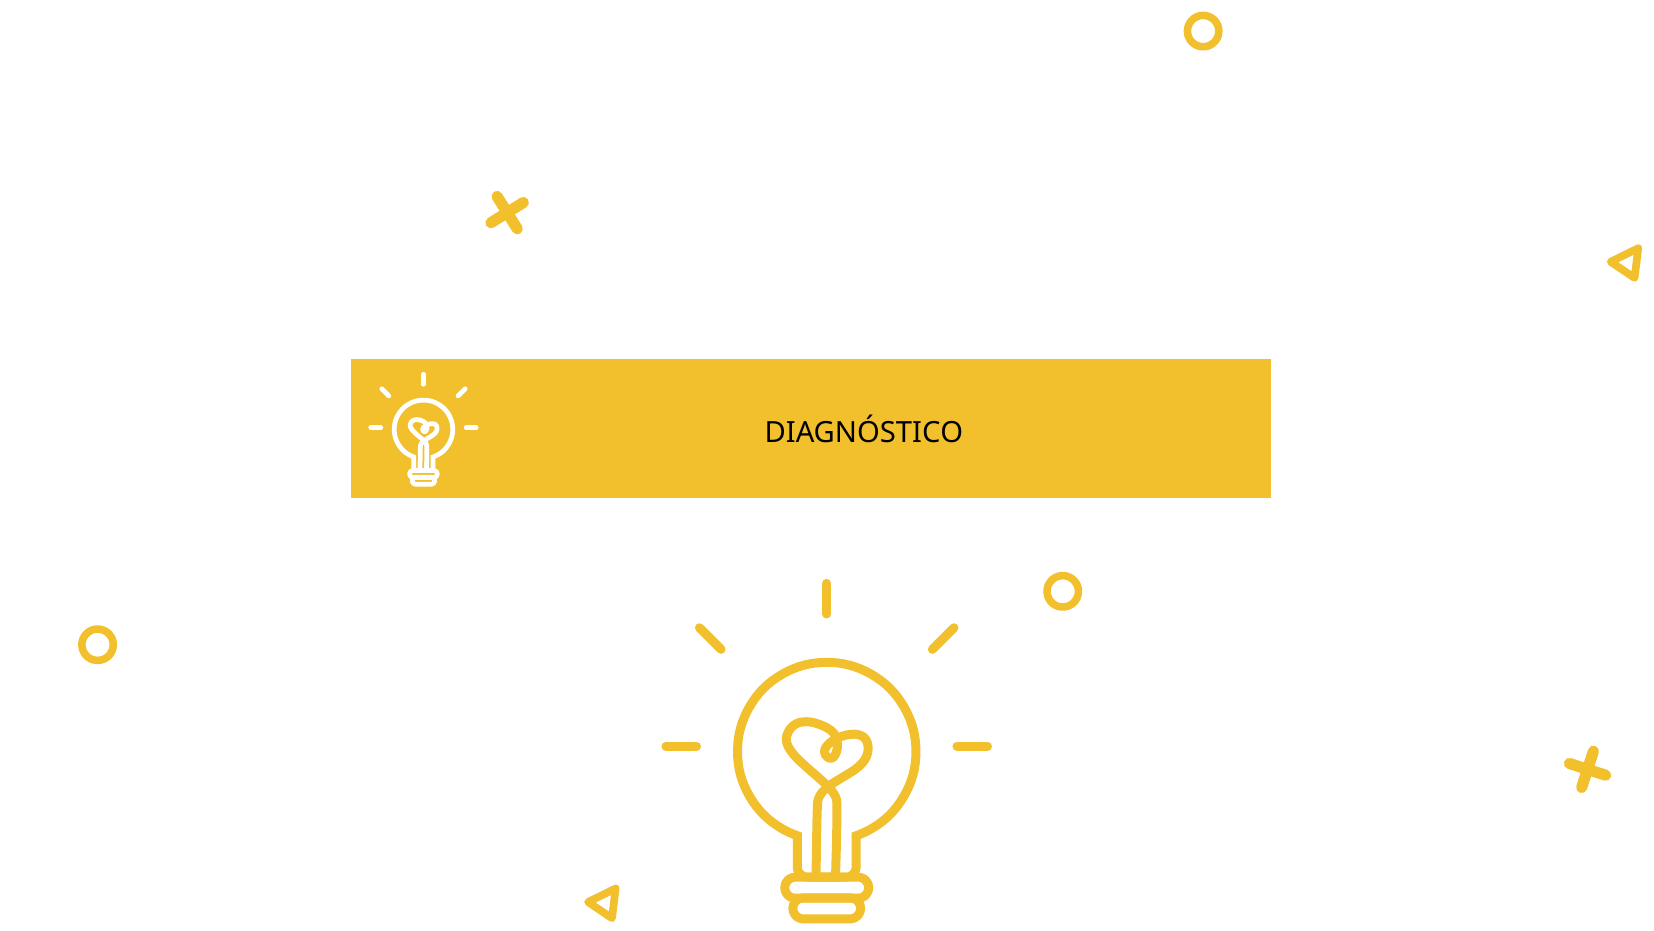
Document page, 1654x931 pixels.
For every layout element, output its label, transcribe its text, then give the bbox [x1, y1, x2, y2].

text_box DIAGNÓSTICO [487, 339, 1241, 523]
